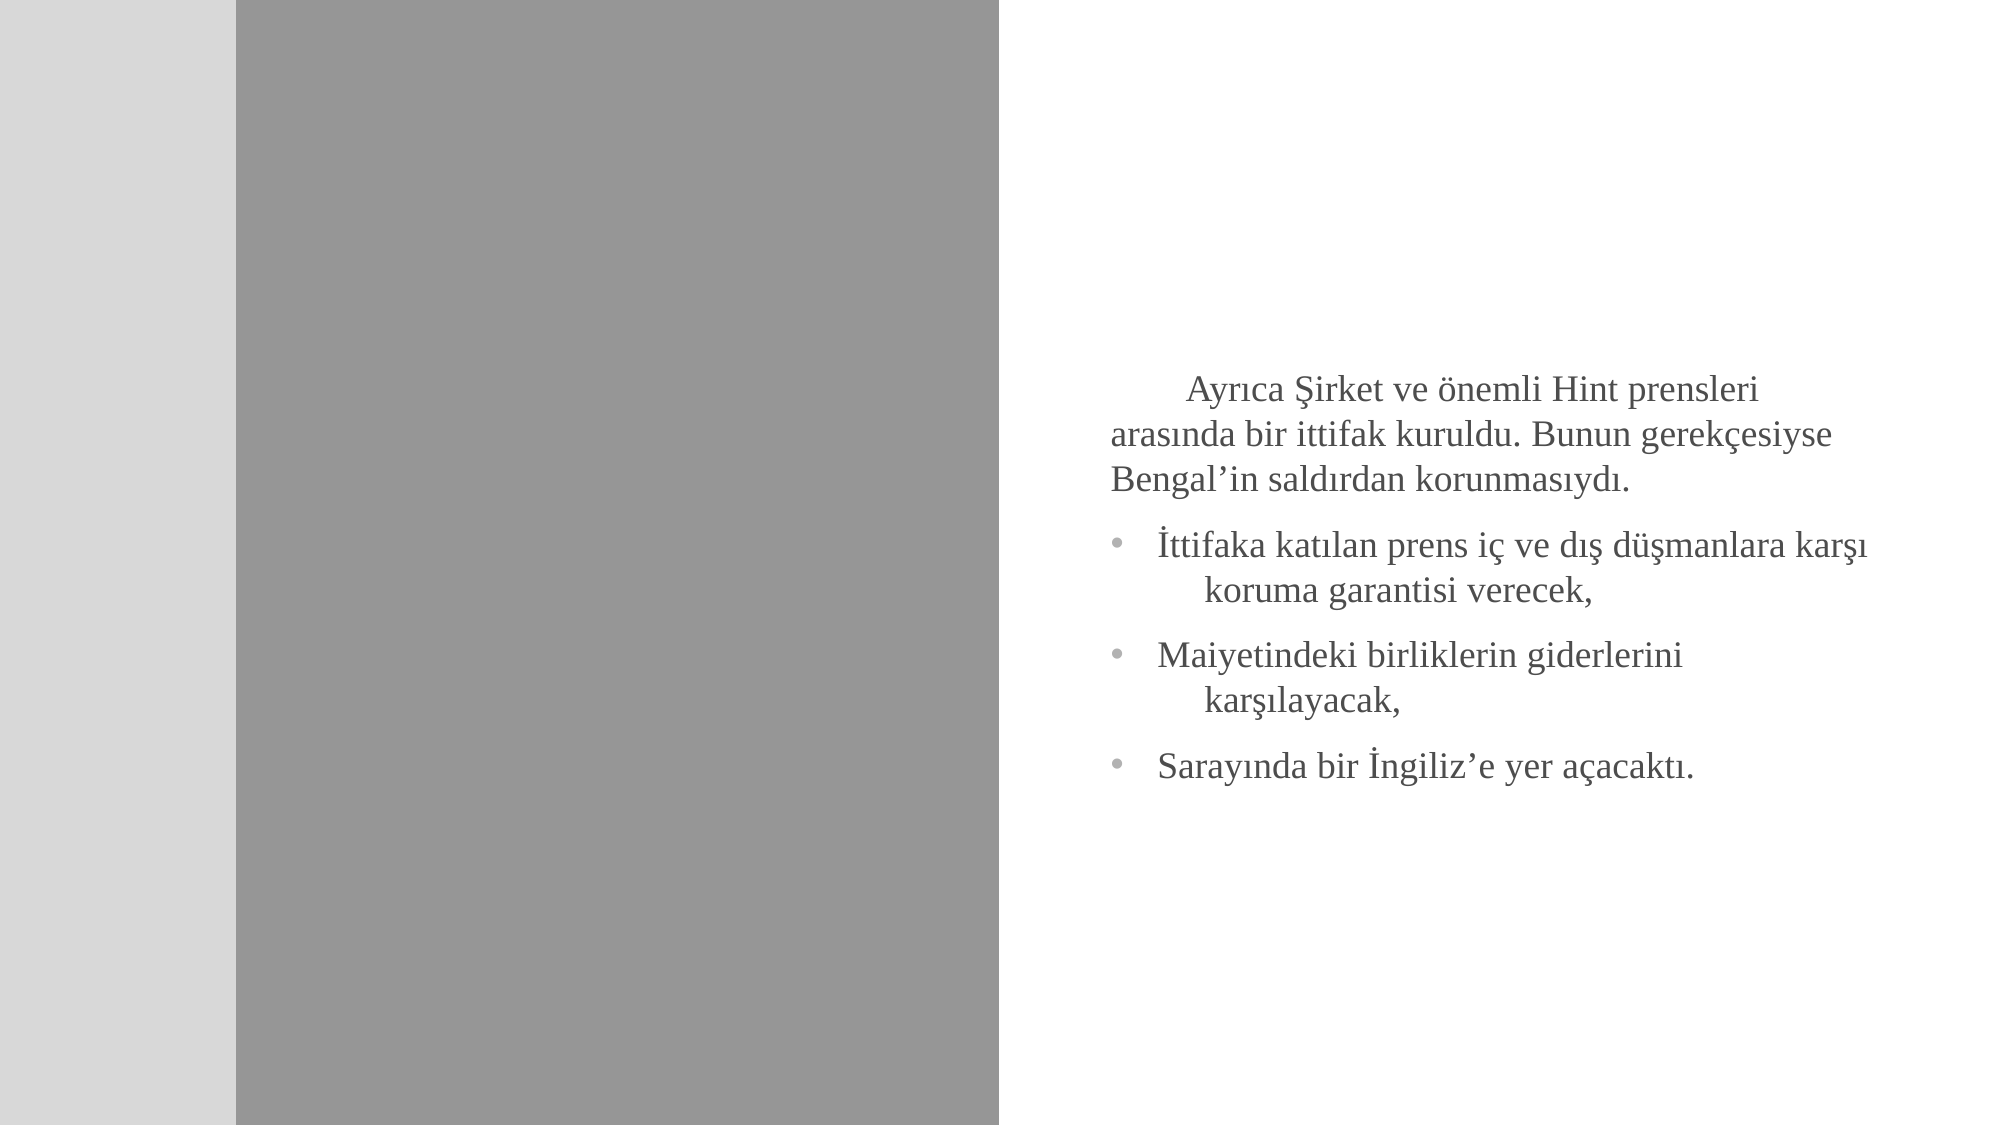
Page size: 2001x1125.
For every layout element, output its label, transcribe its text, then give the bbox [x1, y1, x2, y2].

text_box [0, 0, 999, 1125]
list Ayrıca Şirket ve önemli Hint prensleri arasında bir ittifak kuruldu. Bunun gerekçesiyse Bengal’in saldırdan korunmasıydı. İttifaka katılan prens iç ve dış düşmanlara karşı koruma garantisi verecek, Maiyetindeki birliklerin giderlerini karşılayacak, Sarayında bir İngiliz’e yer açacaktı. [1095, 173, 1902, 977]
